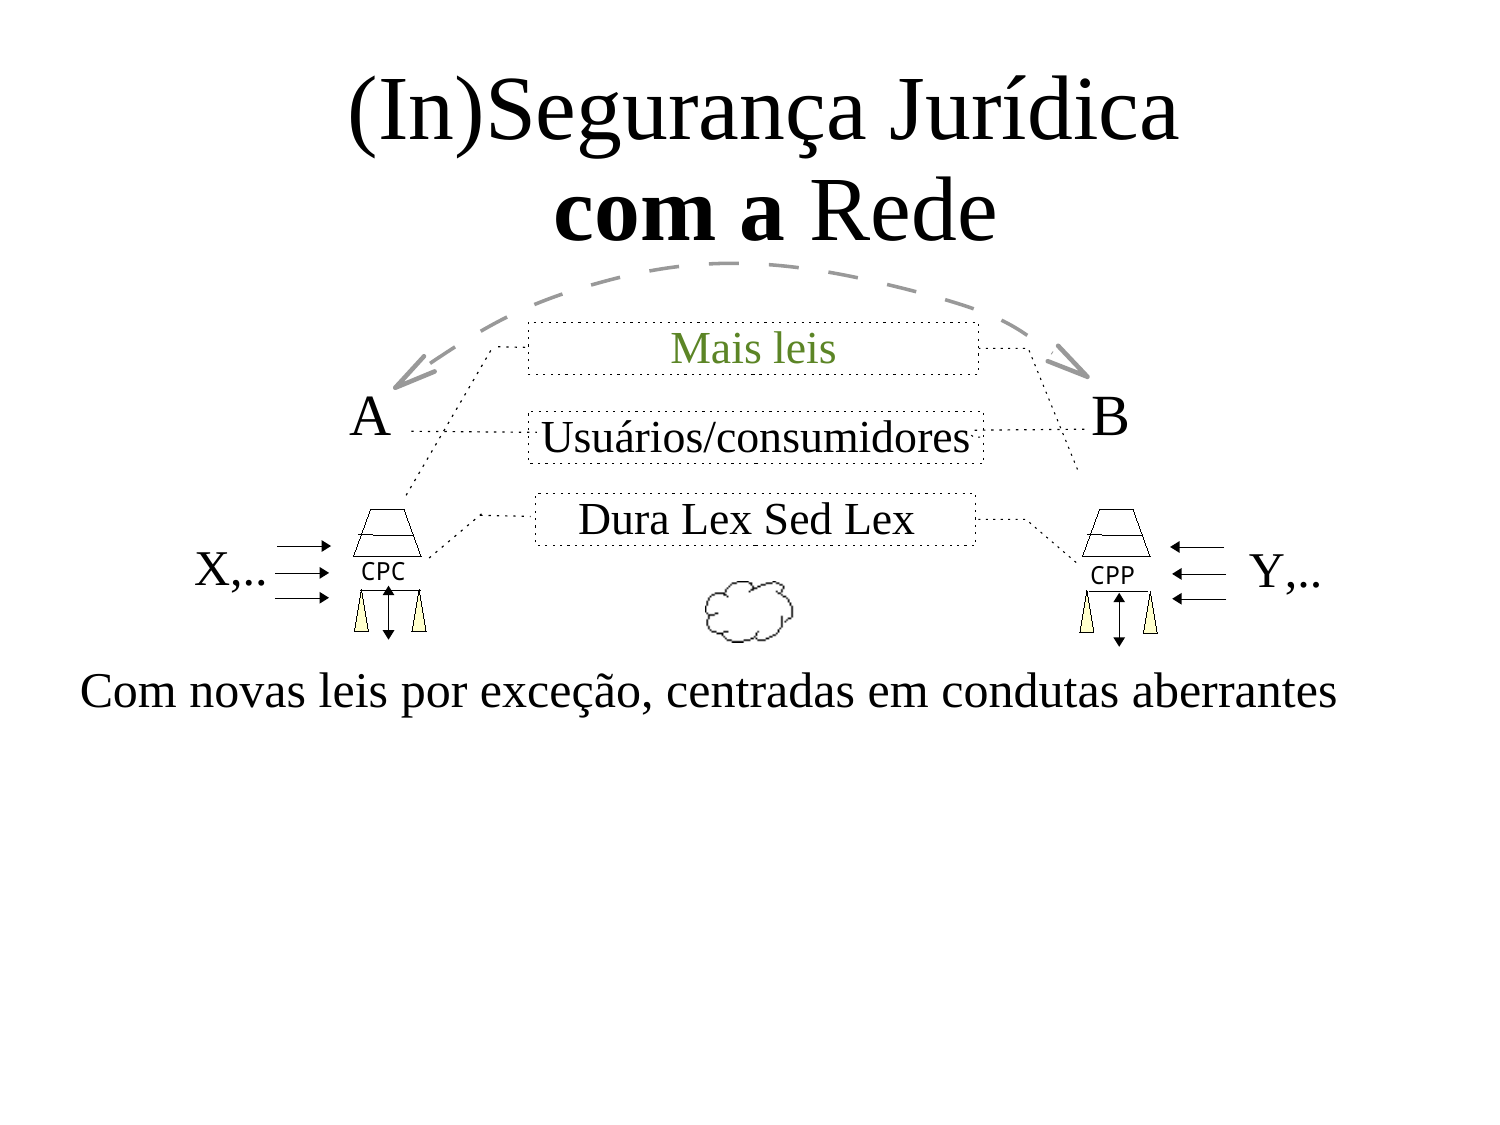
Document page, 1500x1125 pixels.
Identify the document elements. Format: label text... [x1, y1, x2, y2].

title (In)Segurança Jurídica com a Rede [138, 50, 1414, 269]
text_box CPC [360, 537, 447, 600]
text_box [1082, 509, 1151, 557]
text_box Mais leis [528, 322, 979, 375]
text_box A [349, 383, 398, 451]
text_box [353, 509, 422, 557]
text_box [354, 589, 369, 632]
text_box [1143, 591, 1158, 634]
text_box CPP [1090, 541, 1177, 593]
text_box Usuários/consumidores [528, 411, 984, 464]
text_box B [1091, 383, 1136, 451]
text_box [411, 589, 427, 632]
text_box Com novas leis por exceção, centradas em condutas aberrantes Criam tipos penais em aberto, imprecisos e subjetivos Ignoram responsabilidades subsidiárias, de fornecedores intocáveis Leis com penas desproporcionais, critérios frouxos de admissibilidade ou inversão do ônus de prova, para tentar compensar as dificuldades naturais de se legislar sobre o virtual [77, 650, 1425, 1107]
text_box Dura Lex Sed Lex [535, 493, 976, 546]
picture [705, 581, 795, 643]
text_box X,.. [181, 540, 268, 607]
text_box Y,.. [1248, 543, 1323, 610]
text_box [1079, 590, 1094, 633]
